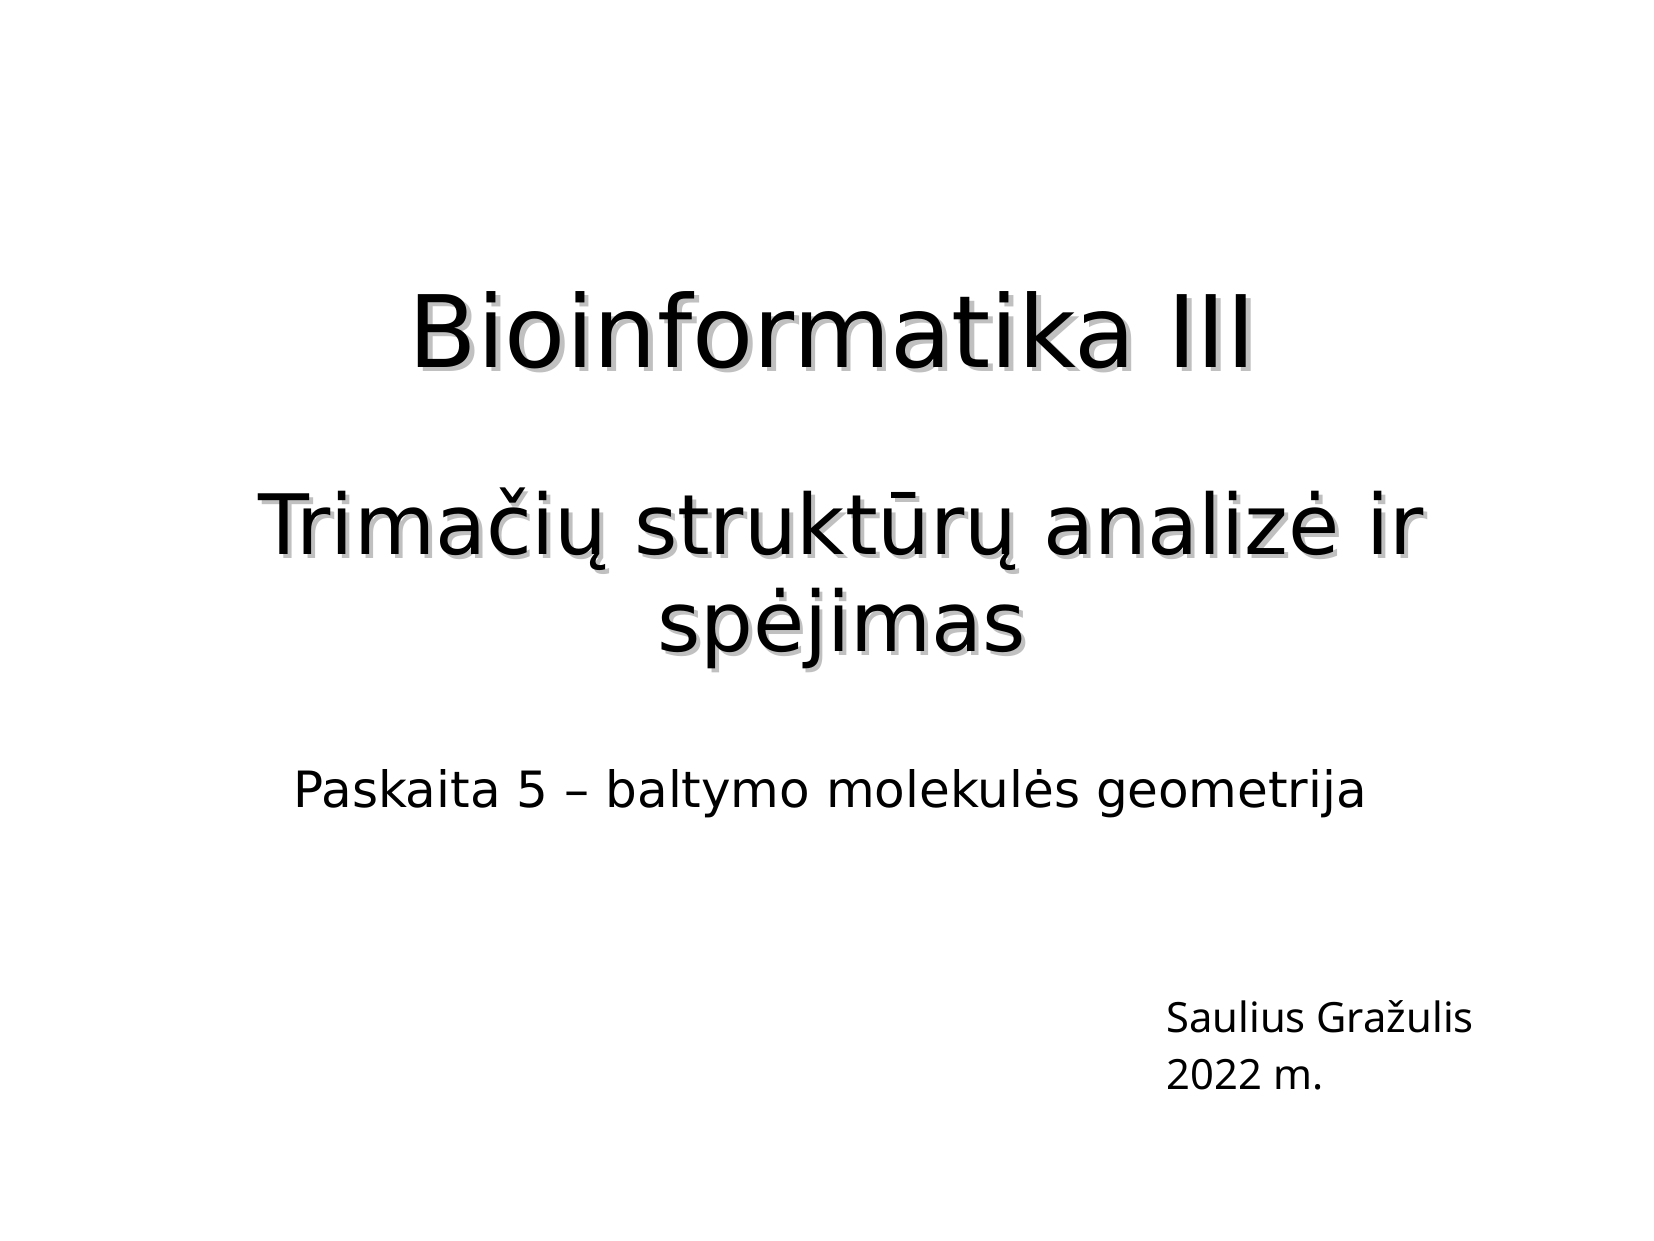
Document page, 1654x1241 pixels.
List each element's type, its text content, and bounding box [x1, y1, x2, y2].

text_box Saulius Gražulis 2022 m. [1151, 980, 1566, 1097]
text_box Paskaita 5 – baltymo molekulės geometrija [278, 753, 1388, 827]
title Bioinformatika III [88, 236, 1577, 429]
text_box Trimačių struktūrų analizė ir spėjimas [206, 470, 1477, 680]
